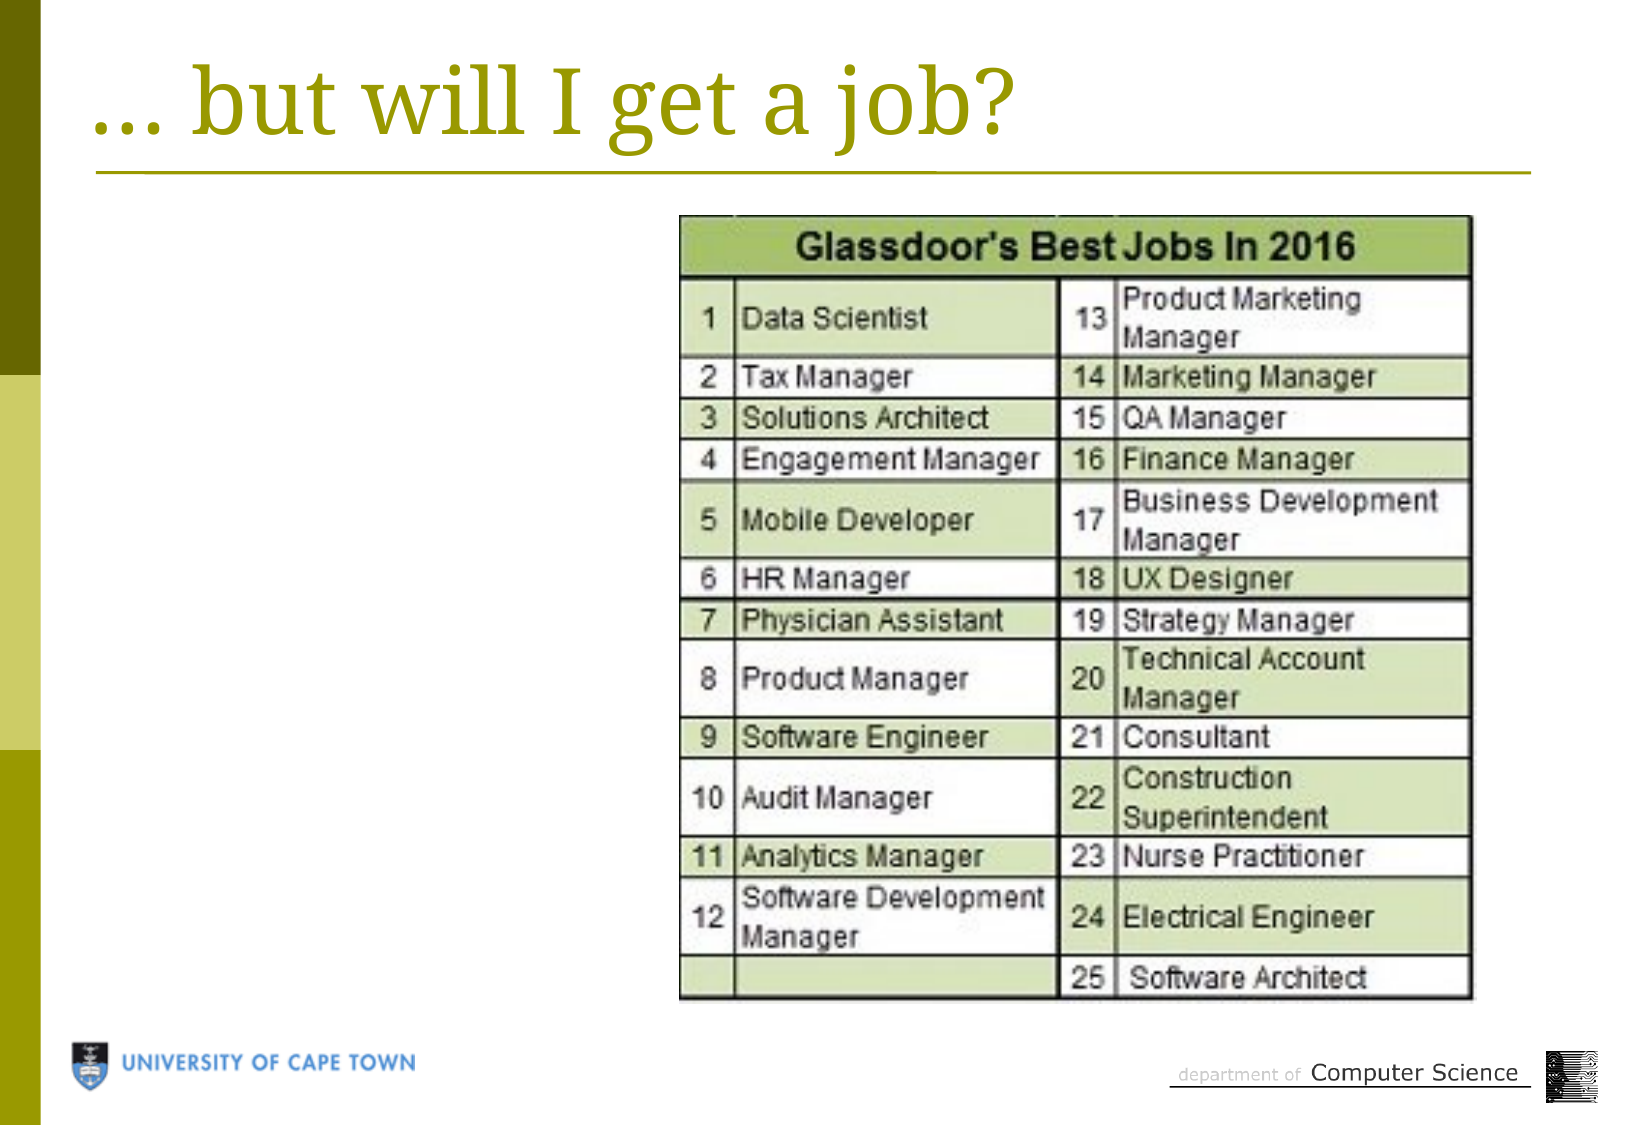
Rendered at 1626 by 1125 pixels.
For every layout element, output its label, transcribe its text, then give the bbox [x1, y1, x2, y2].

picture [61, 1024, 415, 1103]
picture [679, 215, 1477, 1004]
picture [1169, 1043, 1532, 1091]
picture [1546, 1051, 1598, 1103]
title … but will I get a job? [88, 29, 1211, 178]
